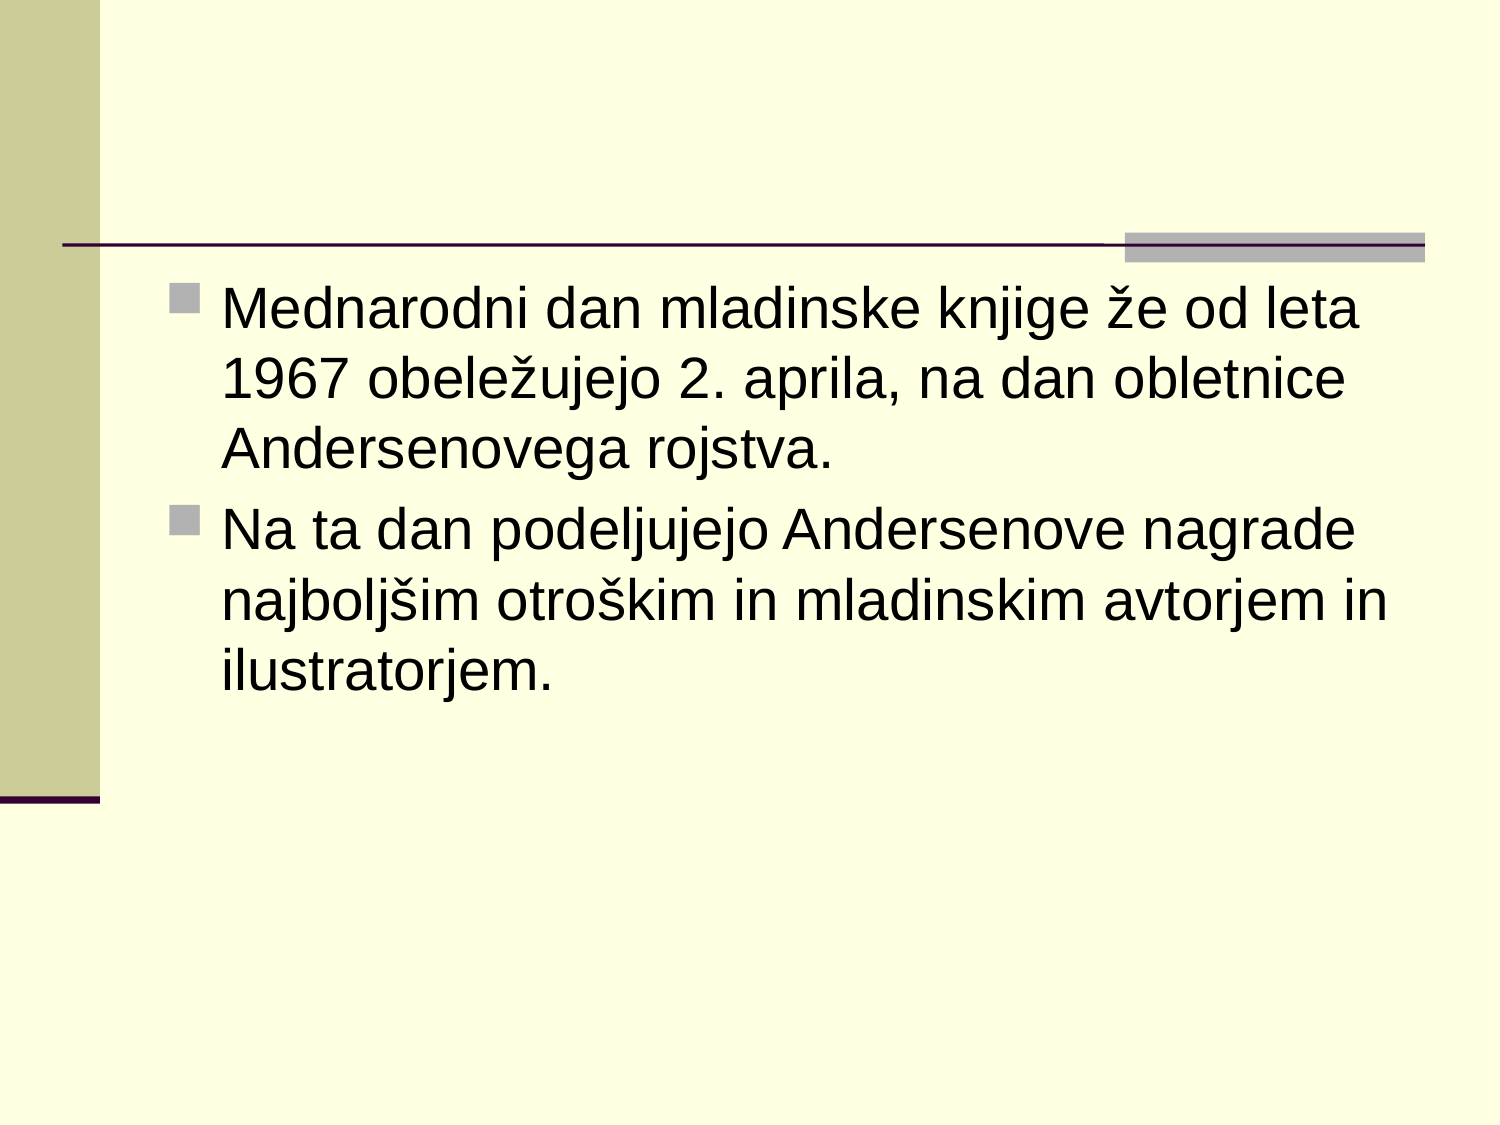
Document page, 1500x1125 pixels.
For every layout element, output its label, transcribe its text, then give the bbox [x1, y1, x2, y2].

list Mednarodni dan mladinske knjige že od leta 1967 obeležujejo 2. aprila, na dan obletnice Andersenovega rojstva. Na ta dan podeljujejo Andersenove nagrade najboljšim otroškim in mladinskim avtorjem in ilustratorjem. [150, 262, 1425, 1006]
